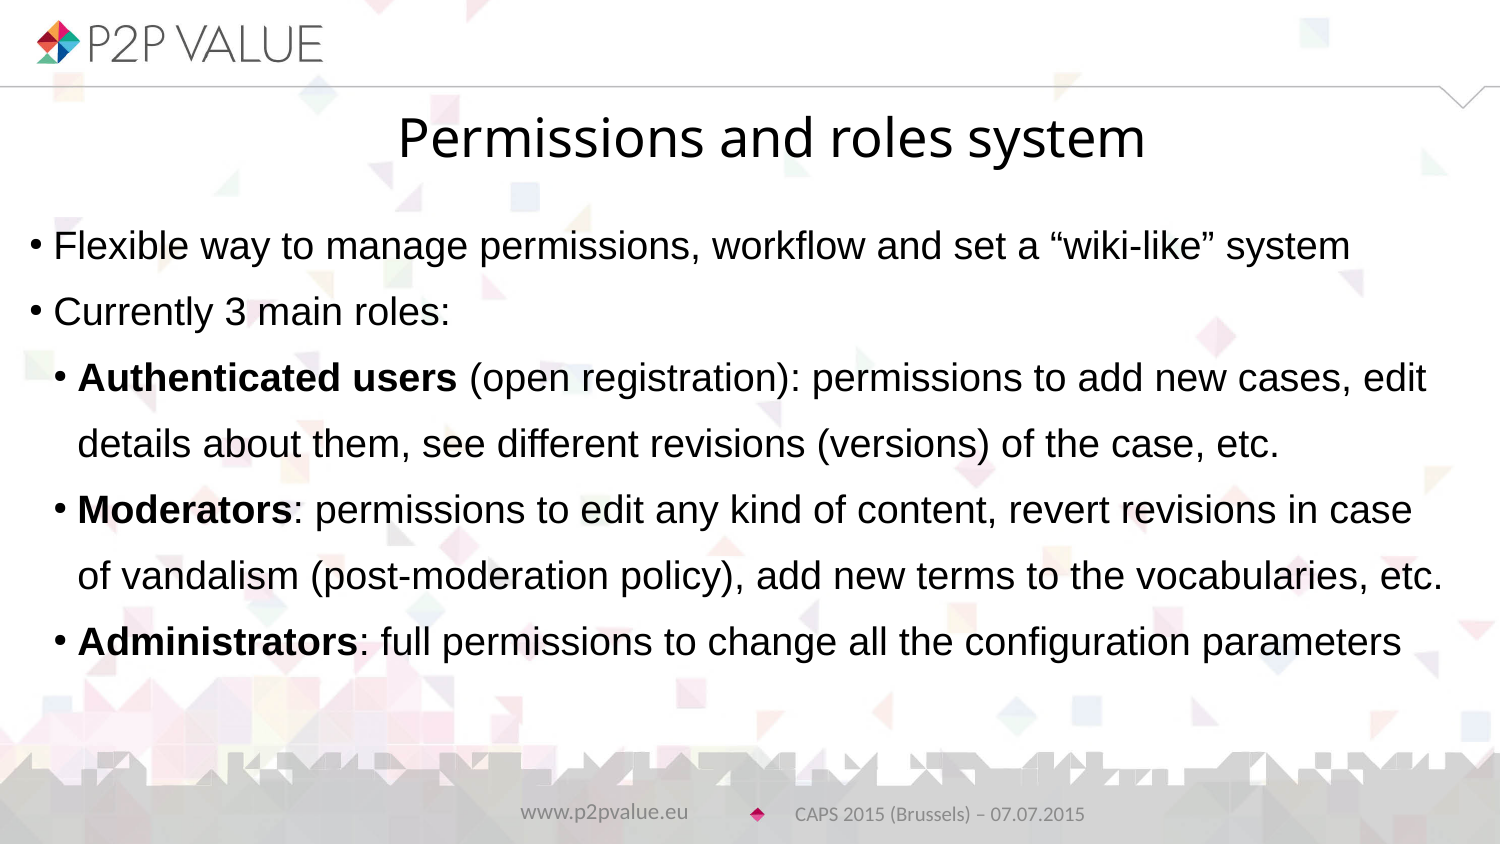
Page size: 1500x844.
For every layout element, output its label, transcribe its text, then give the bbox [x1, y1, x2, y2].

text_box www.p2pvalue.eu [514, 790, 733, 830]
text_box CAPS 2015 (Brussels) – 07.07.2015 [781, 790, 1474, 836]
picture [0, 0, 1500, 844]
subtitle Flexible way to manage permissions, workflow and set a “wiki-like” system Currently 3 main roles: Authenticated users (open registration): permissions to add new cases, edit details about them, see different revisions (versions) of the case, etc. Moderators: permissions to edit any kind of content, revert revisions in case of vandalism (post-moderation policy), add new terms to the vocabularies, etc. Administrators: full permissions to change all the configuration parameters [15, 195, 1471, 811]
title Permissions and roles system [105, 92, 1441, 181]
